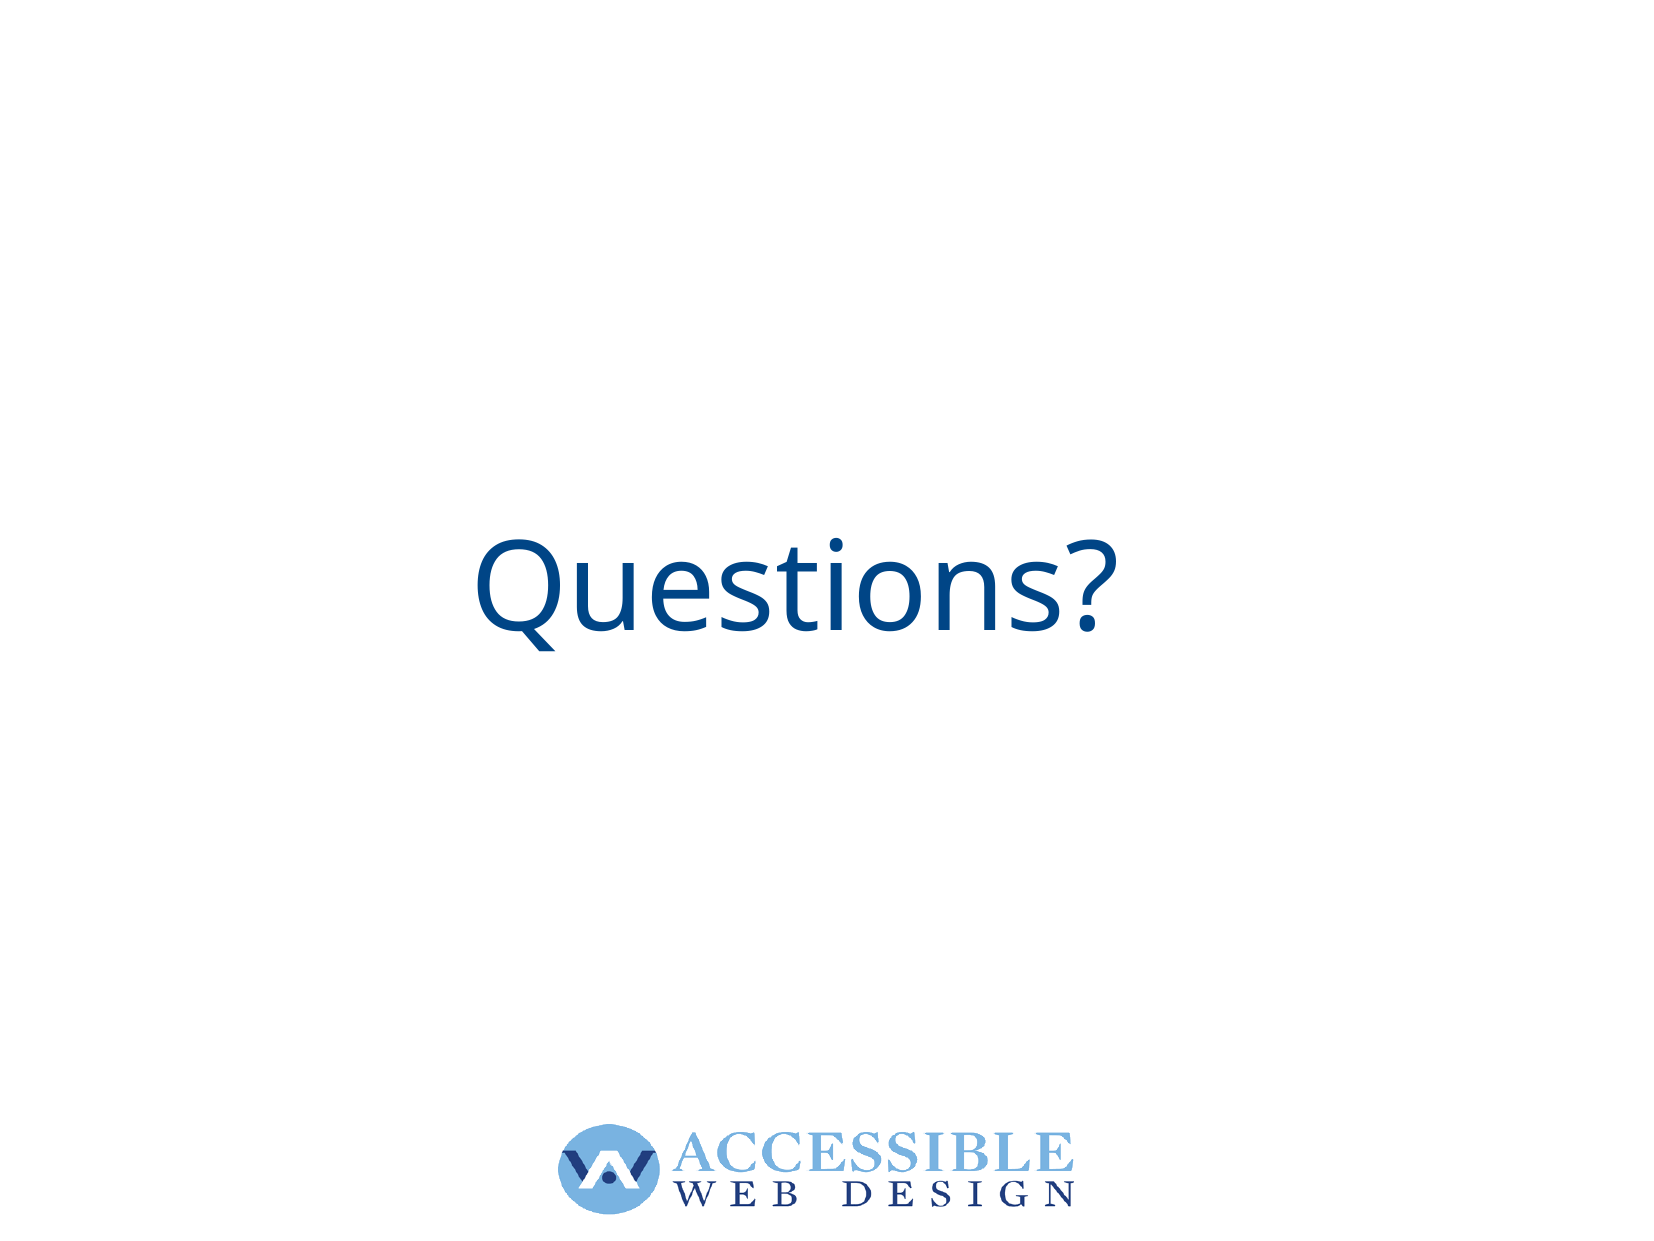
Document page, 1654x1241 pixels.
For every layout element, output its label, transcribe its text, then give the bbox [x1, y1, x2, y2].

picture [558, 1124, 1074, 1215]
text_box Questions? [82, 49, 1571, 1109]
